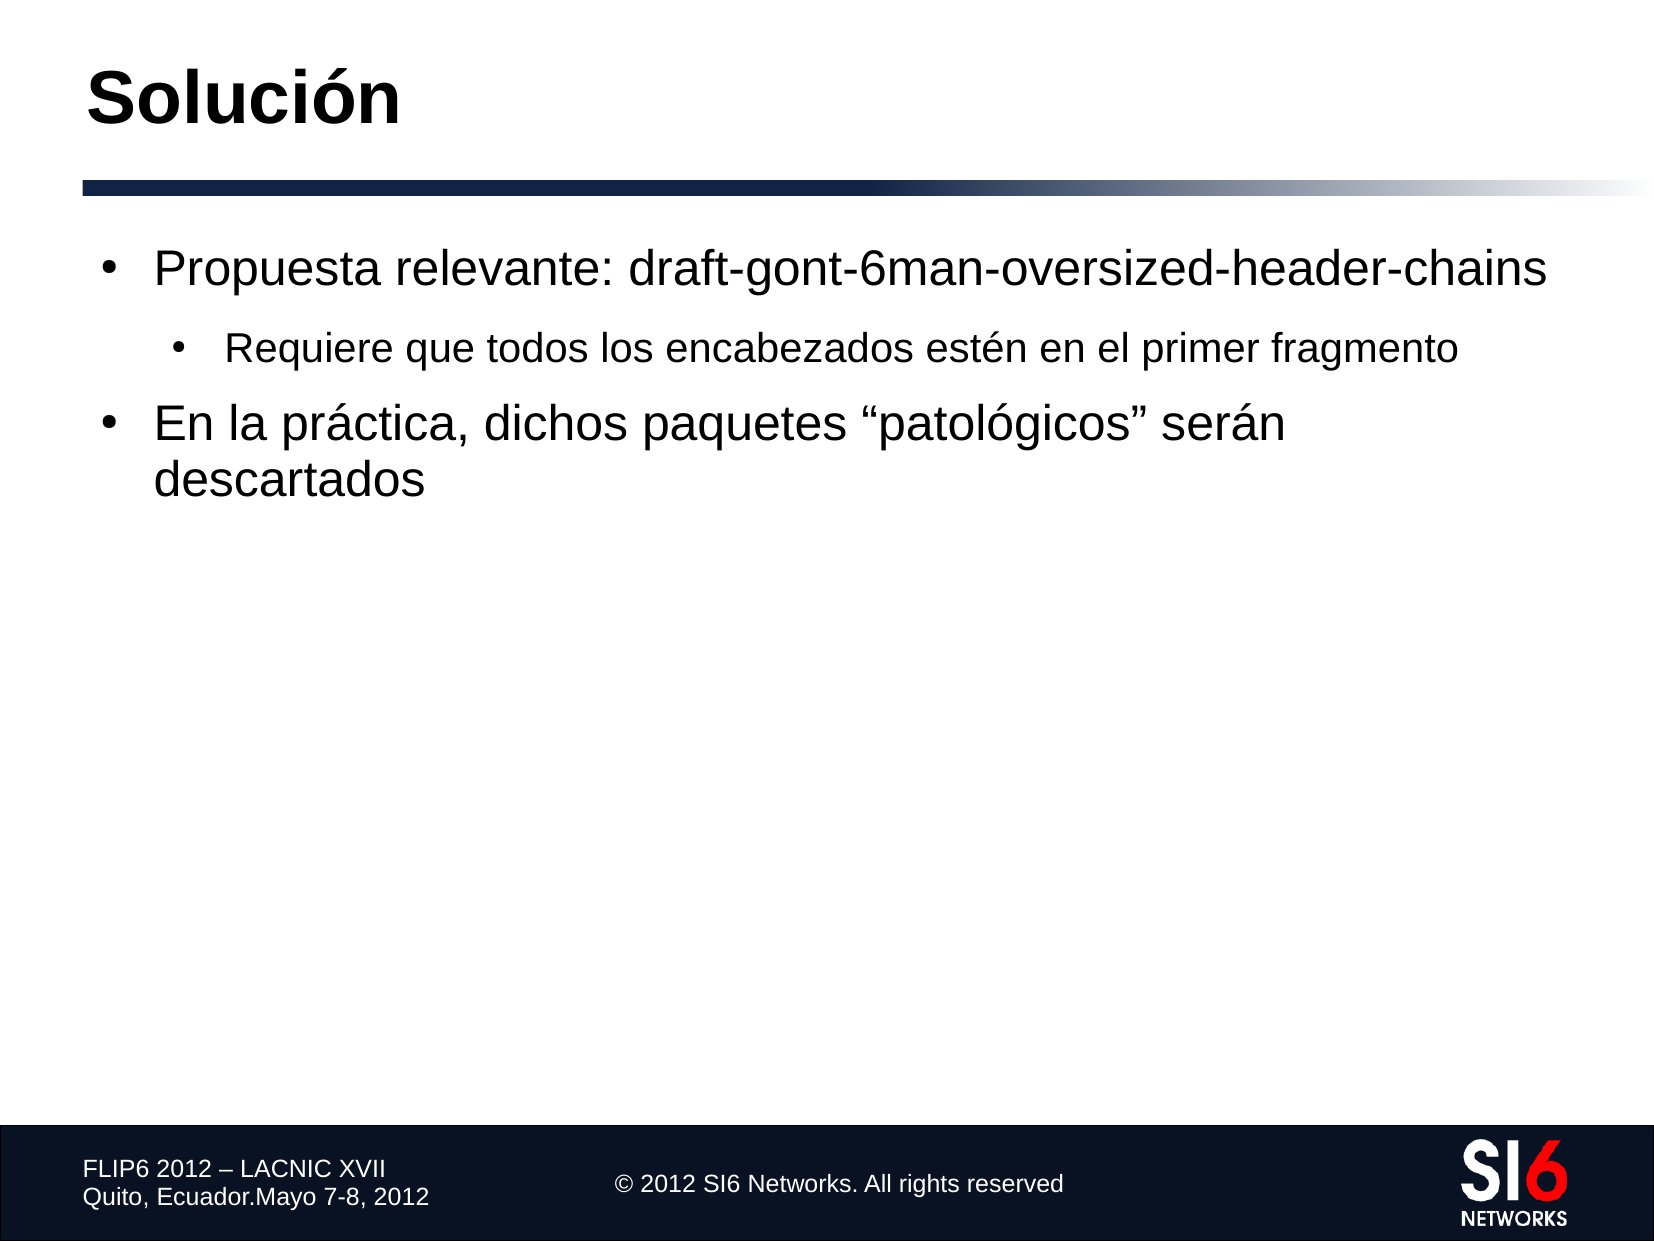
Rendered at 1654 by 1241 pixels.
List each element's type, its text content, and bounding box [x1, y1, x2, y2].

picture [1461, 1139, 1567, 1226]
list Propuesta relevante: draft-gont-6man-oversized-header-chains Requiere que todos los encabezados estén en el primer fragmento En la práctica, dichos paquetes “patológicos” serán descartados [82, 240, 1571, 1059]
title Solución [86, 30, 1576, 166]
